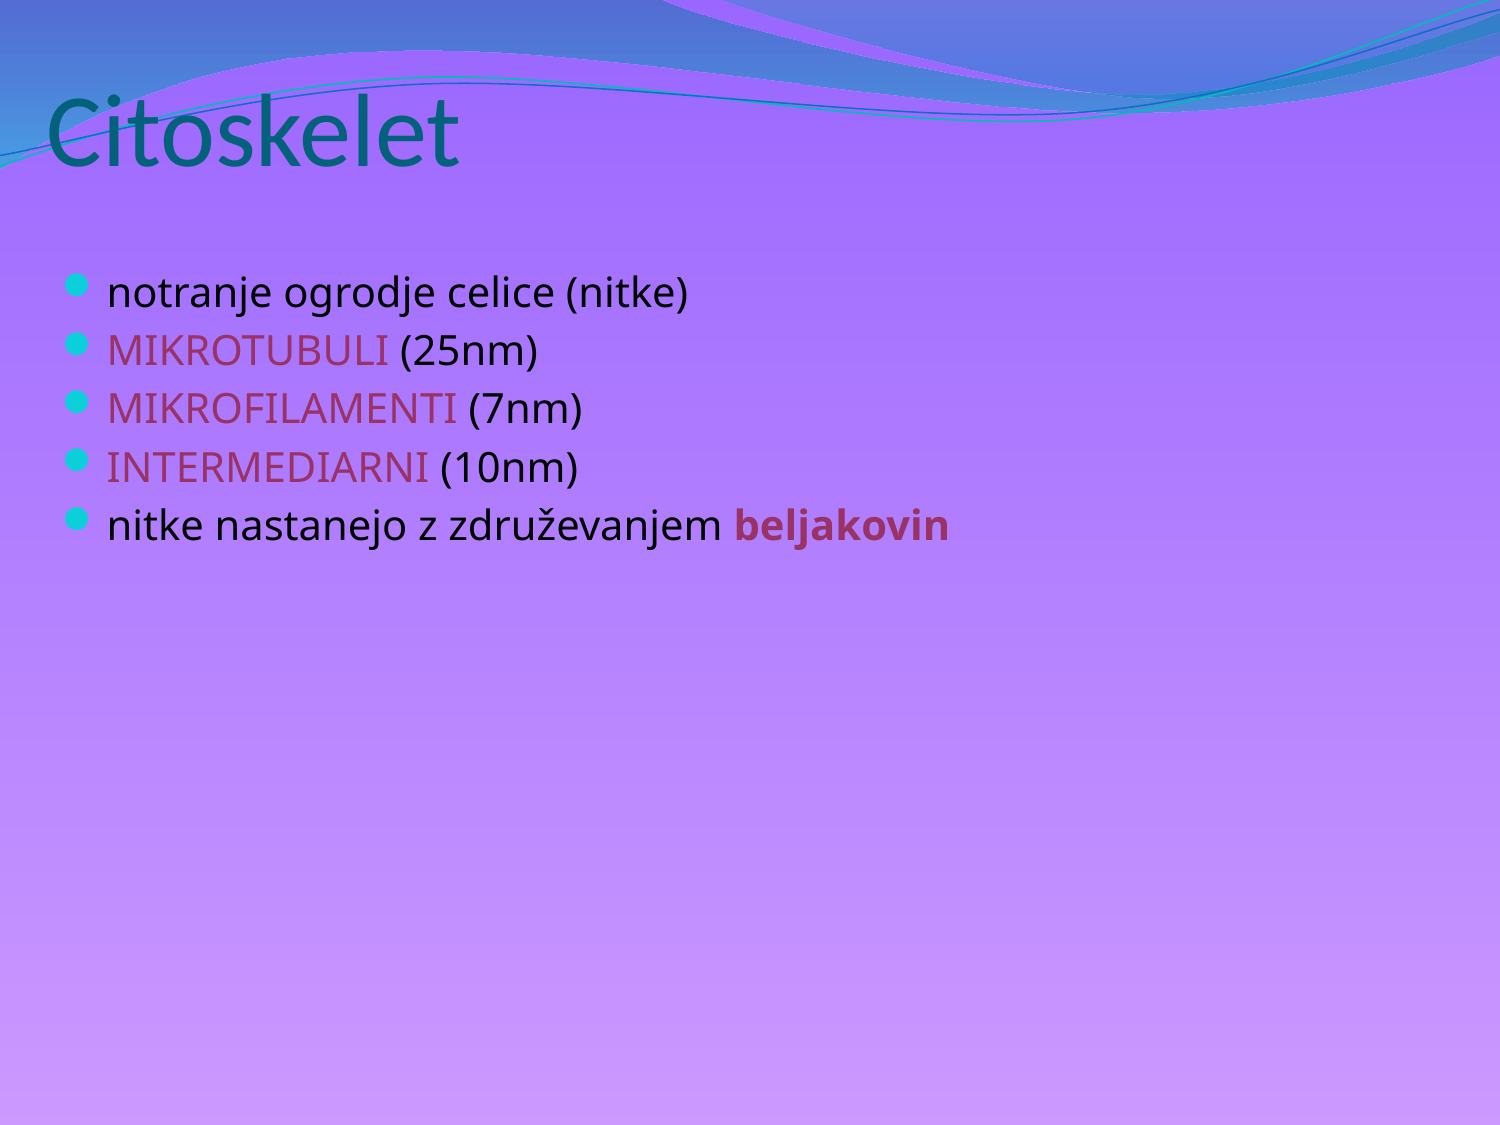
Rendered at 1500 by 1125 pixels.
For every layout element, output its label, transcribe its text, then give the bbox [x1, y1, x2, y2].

list notranje ogrodje celice (nitke) MIKROTUBULI (25nm) MIKROFILAMENTI (7nm) INTERMEDIARNI (10nm) nitke nastanejo z združevanjem beljakovin [46, 257, 1397, 978]
title Citoskelet [46, 0, 1397, 188]
